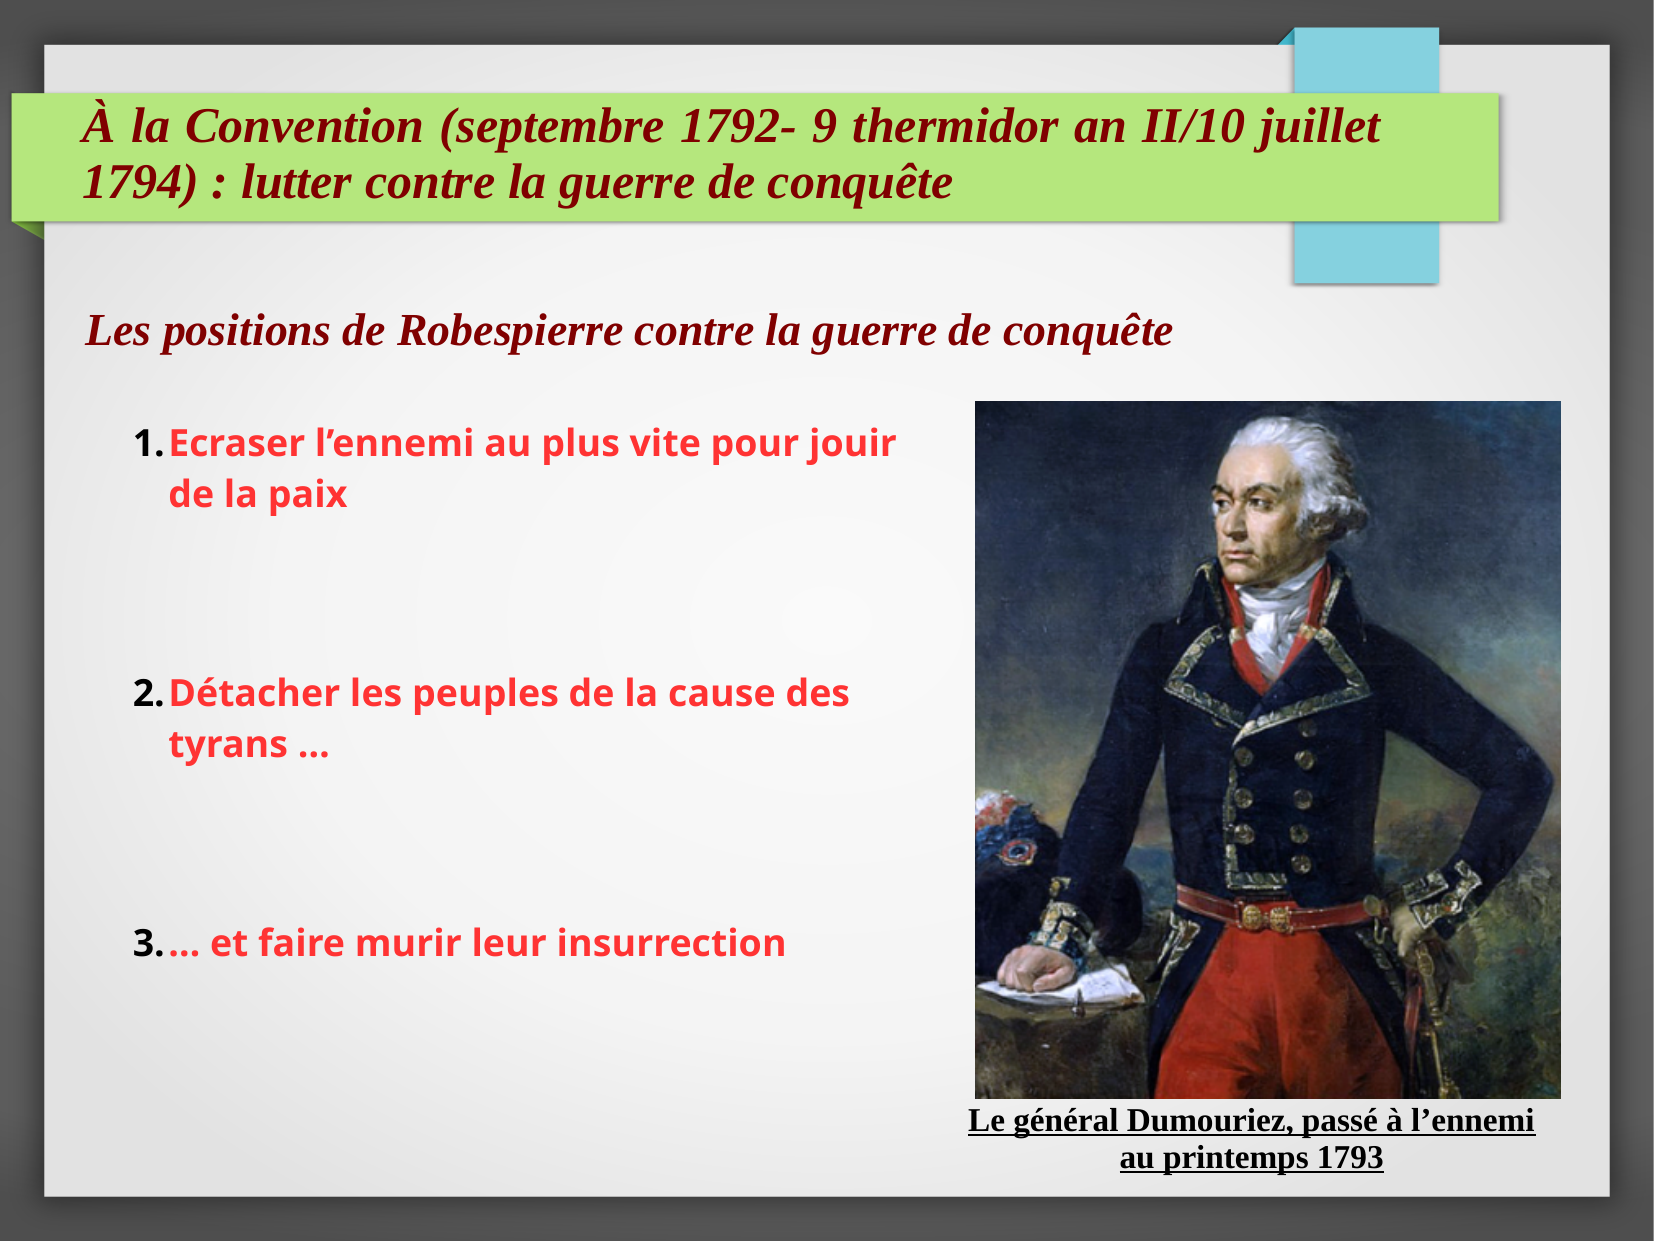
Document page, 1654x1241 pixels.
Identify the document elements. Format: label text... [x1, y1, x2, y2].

text_box Les positions de Robespierre contre la guerre de conquête [70, 271, 1288, 388]
picture [0, 0, 1654, 1241]
title À la Convention (septembre 1792- 9 thermidor an II/10 juillet 1794) : lutter contre la guerre de conquête [82, 94, 1382, 213]
text_box Le général Dumouriez, passé à l’ennemi au printemps 1793 [950, 1094, 1554, 1184]
text_box Ecraser l’ennemi au plus vite pour jouir de la paix Détacher les peuples de la cause des tyrans … … et faire murir leur insurrection [118, 409, 957, 938]
